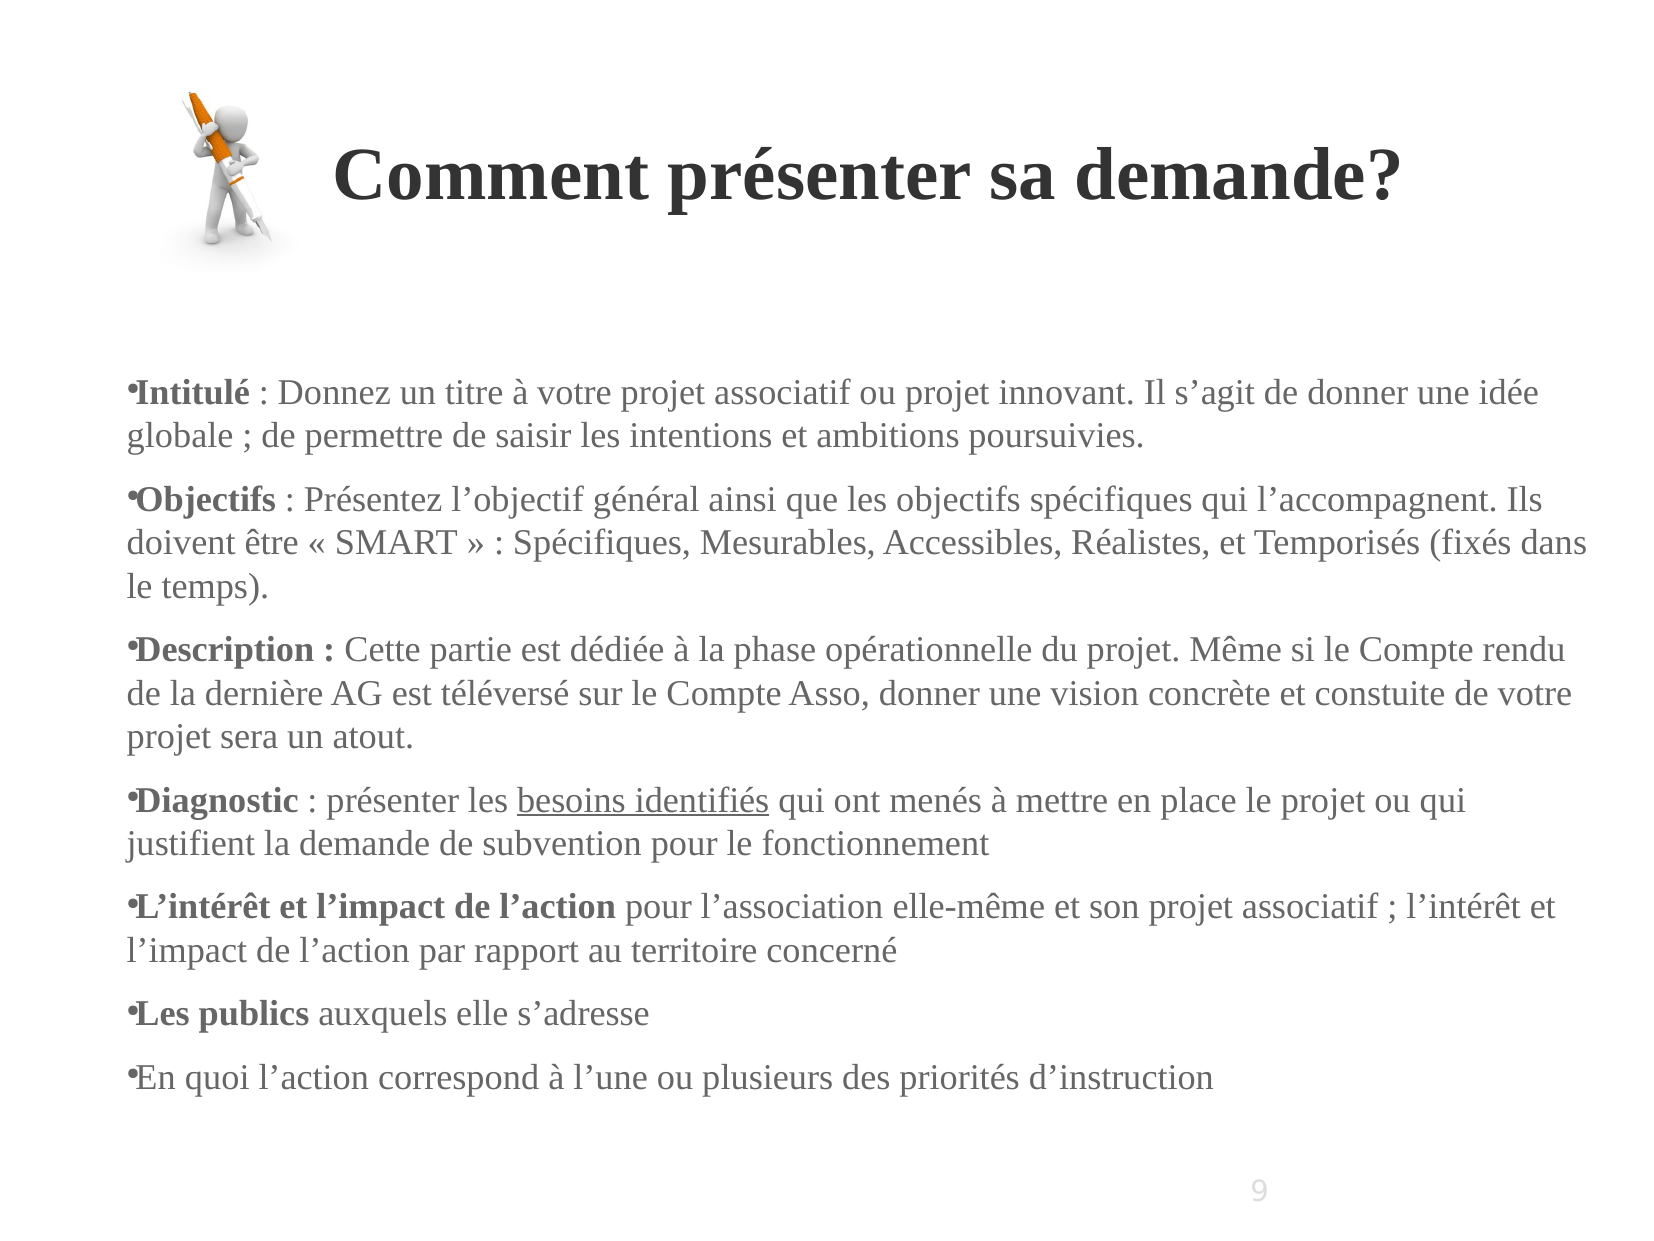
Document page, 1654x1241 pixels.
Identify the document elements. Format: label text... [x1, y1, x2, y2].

picture [141, 70, 343, 272]
text_box [1250, 1172, 1636, 1241]
title Comment présenter sa demande? [301, 70, 1436, 268]
list Intitulé : Donnez un titre à votre projet associatif ou projet innovant. Il s’agit de donner une idée globale ; de permettre de saisir les intentions et ambitions poursuivies. Objectifs : Présentez l’objectif général ainsi que les objectifs spécifiques qui l’accompagnent. Ils doivent être « SMART » : Spécifiques, Mesurables, Accessibles, Réalistes, et Temporisés (fixés dans le temps). Description : Cette partie est dédiée à la phase opérationnelle du projet. Même si le Compte rendu de la dernière AG est téléversé sur le Compte Asso, donner une vision concrète et constuite de votre projet sera un atout. Diagnostic : présenter les besoins identifiés qui ont menés à mettre en place le projet ou qui justifient la demande de subvention pour le fonctionnement L’intérêt et l’impact de l’action pour l’association elle-même et son projet associatif ; l’intérêt et l’impact de l’action par rapport au territoire concerné Les publics auxquels elle s’adresse En quoi l’action correspond à l’une ou plusieurs des priorités d’instruction [126, 367, 1595, 1099]
